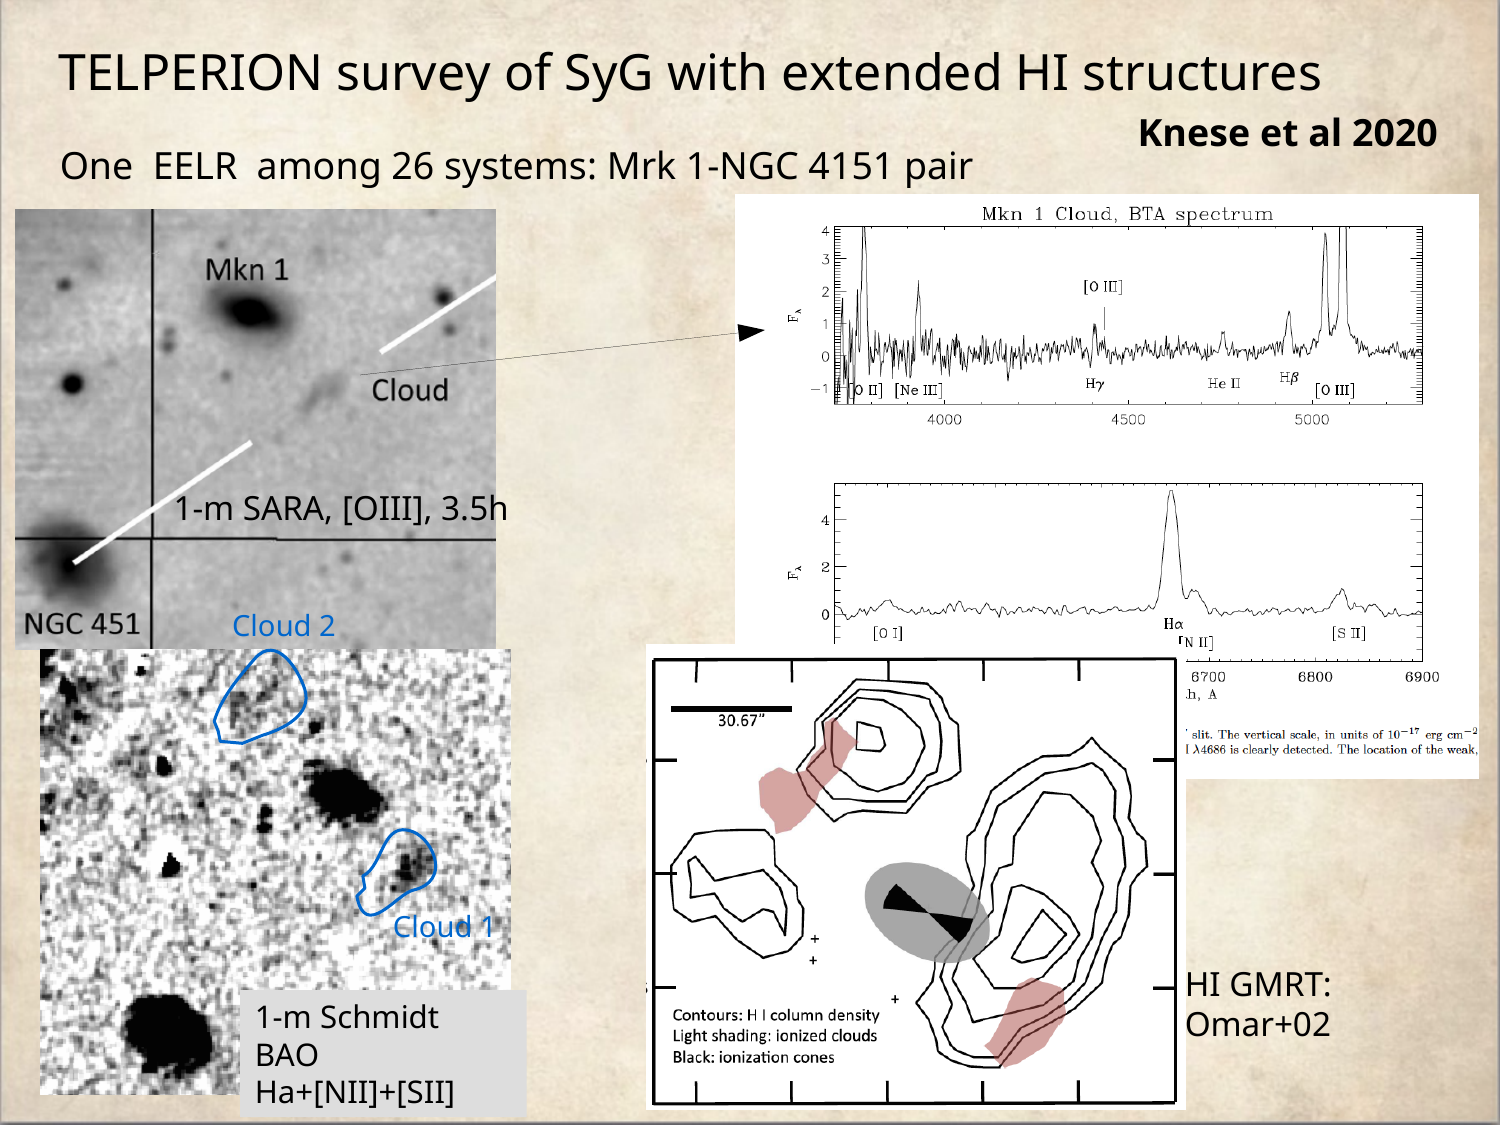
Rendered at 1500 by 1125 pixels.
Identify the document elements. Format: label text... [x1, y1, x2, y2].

text_box 1-m Schmidt BAO Ha+[NII]+[SII] [240, 990, 527, 1118]
text_box One EELR among 26 systems: Mrk 1-NGC 4151 pair [45, 135, 978, 196]
text_box 1-m SARA, [OIII], 3.5h [150, 479, 516, 535]
picture [0, 0, 1500, 1125]
text_box HI GMRT: Omar+02 [1170, 955, 1356, 1051]
text_box Knese et al 2020 [1122, 101, 1467, 162]
title TELPERION survey of SyG with extended HI structures [58, 29, 1413, 110]
text_box Cloud 1 [378, 901, 526, 957]
text_box Cloud 2 [217, 600, 365, 655]
